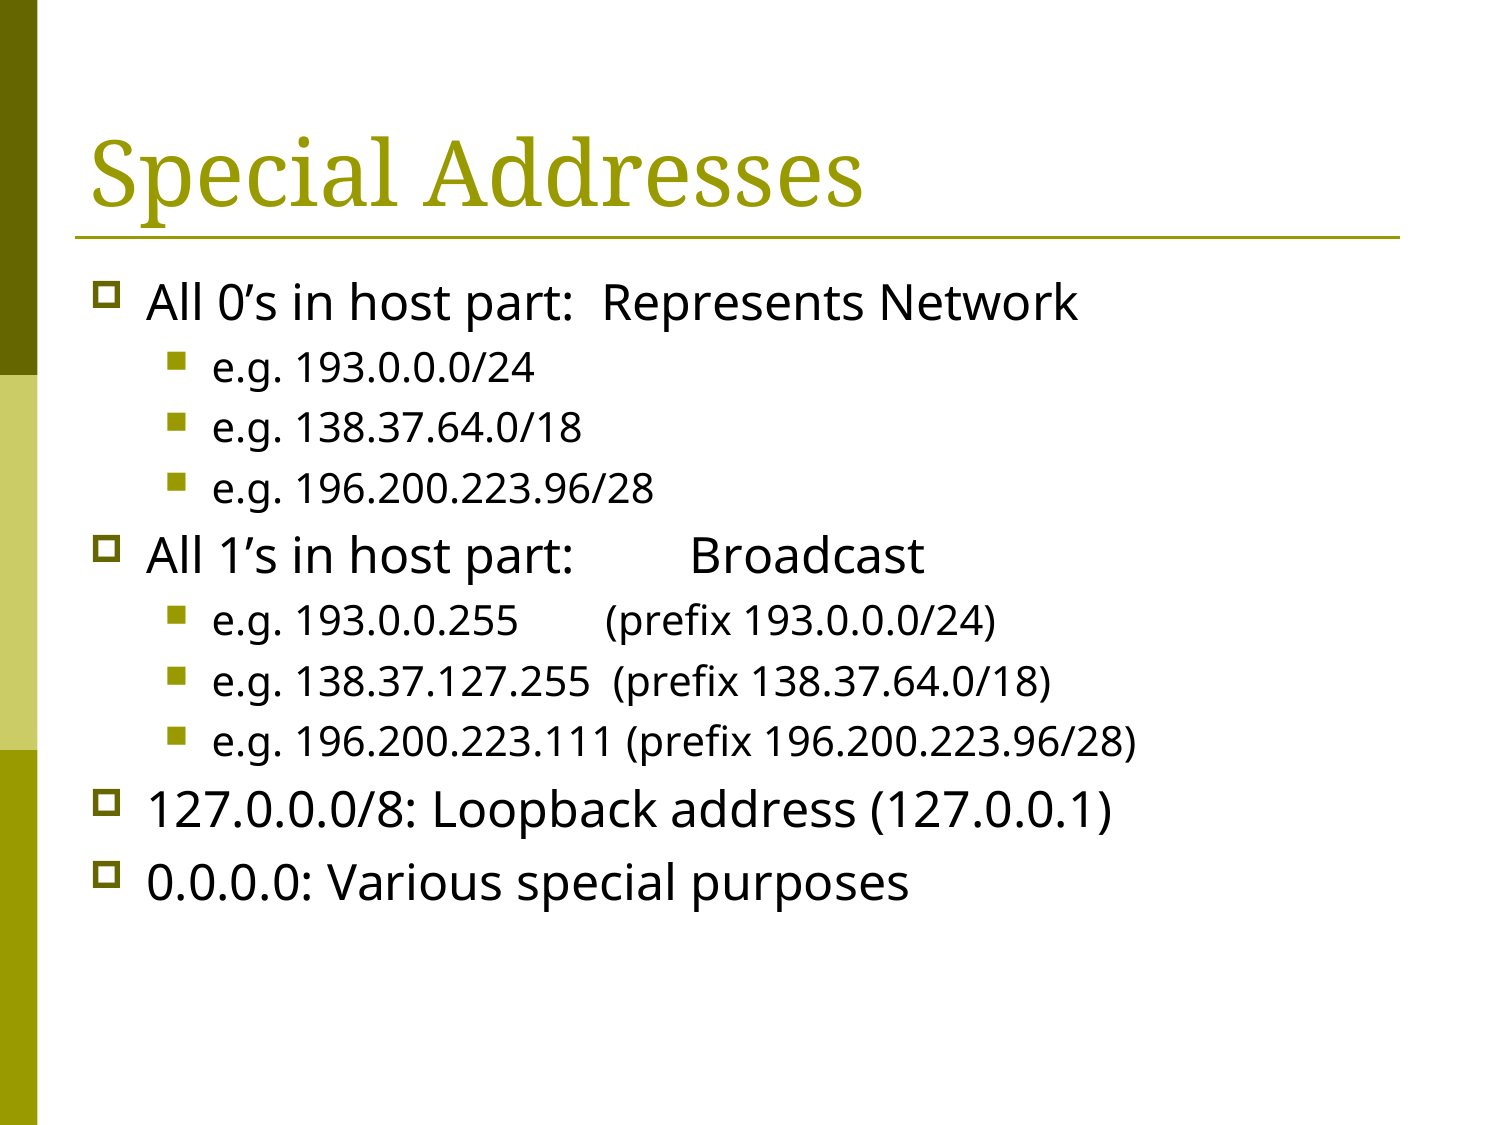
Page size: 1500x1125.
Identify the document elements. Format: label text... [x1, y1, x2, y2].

title Special Addresses [75, 45, 1426, 233]
list All 0’s in host part: Represents Network e.g. 193.0.0.0/24 e.g. 138.37.64.0/18 e.g. 196.200.223.96/28 All 1’s in host part: Broadcast e.g. 193.0.0.255 (prefix 193.0.0.0/24)‏ e.g. 138.37.127.255 (prefix 138.37.64.0/18)‏ e.g. 196.200.223.111 (prefix 196.200.223.96/28)‏ 127.0.0.0/8: Loopback address (127.0.0.1)‏ 0.0.0.0: Various special purposes [75, 262, 1426, 1006]
